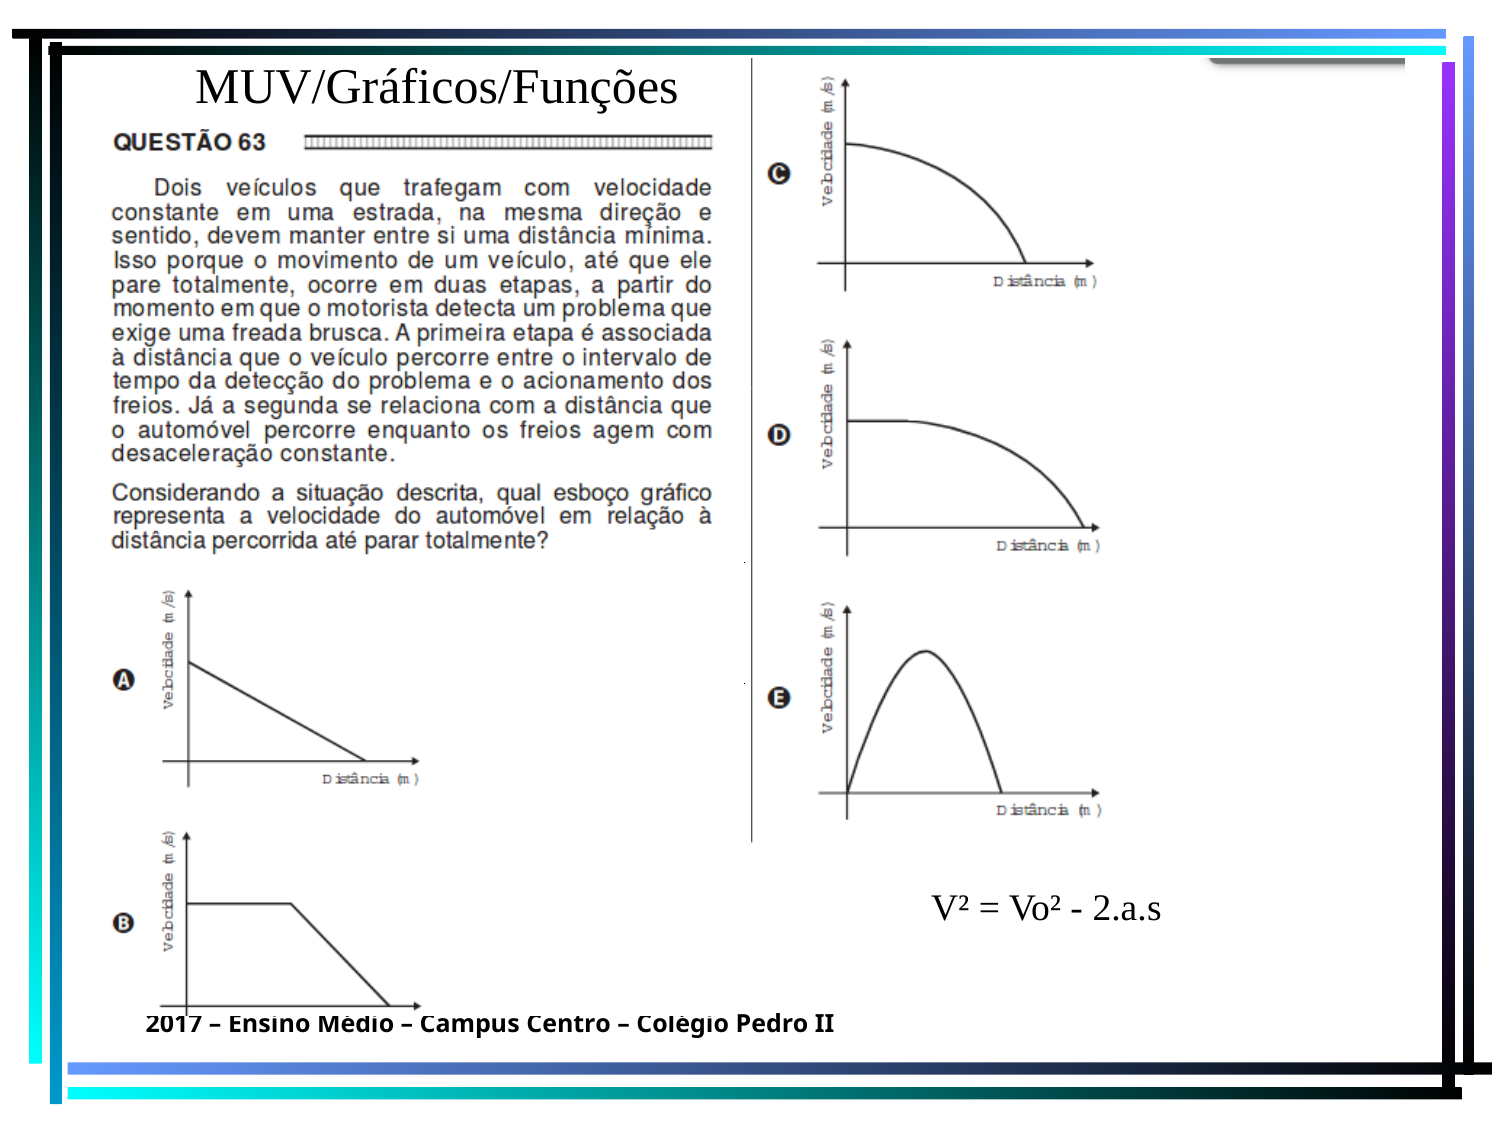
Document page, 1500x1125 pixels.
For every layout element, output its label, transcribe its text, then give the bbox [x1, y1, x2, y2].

picture [0, 0, 1500, 1125]
title MUV/Gráficos/Funções [70, 47, 804, 130]
text_box V² = Vo² - 2.a.s [817, 885, 1241, 976]
text_box 2017 – Ensino Médio – Campus Centro – Colégio Pedro II [130, 1001, 851, 1047]
